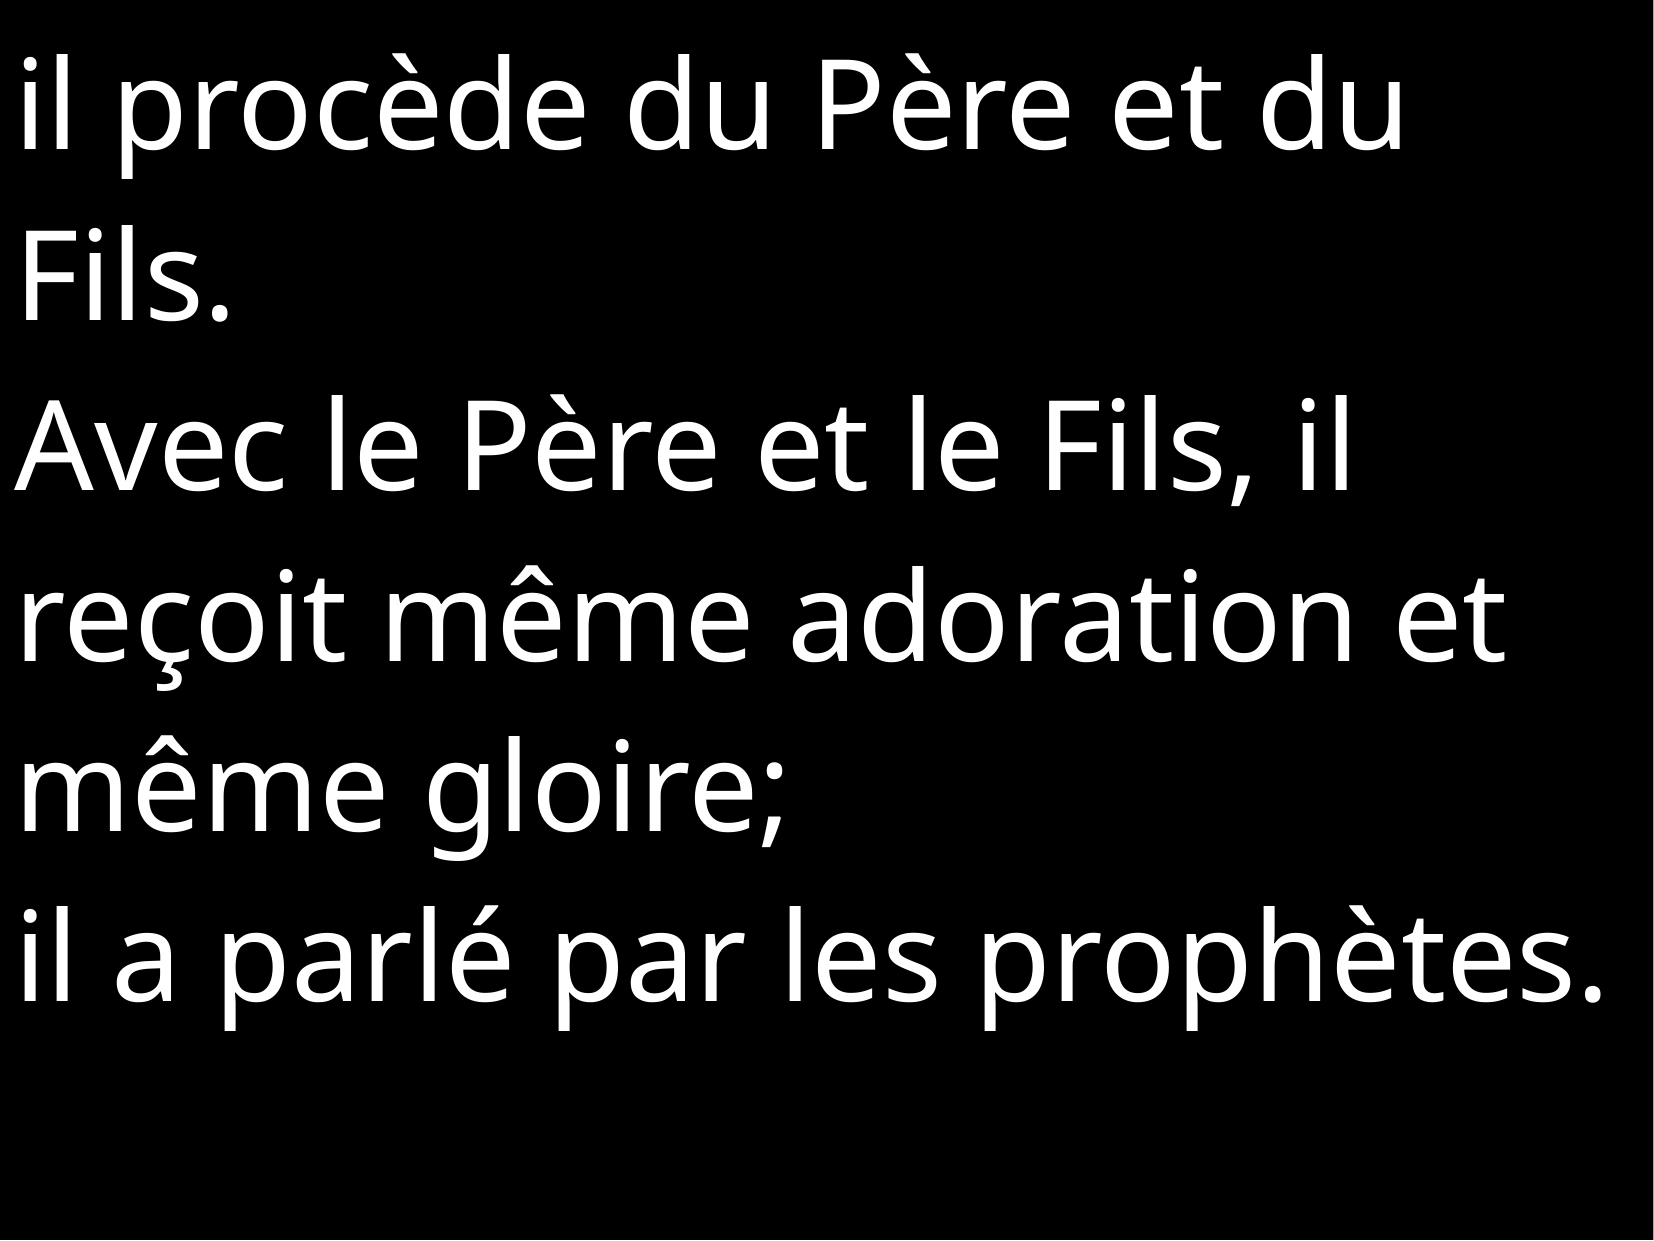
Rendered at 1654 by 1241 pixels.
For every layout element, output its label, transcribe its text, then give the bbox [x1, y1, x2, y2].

text_box il procède du Père et du Fils. Avec le Père et le Fils, il reçoit même adoration et même gloire; il a parlé par les prophètes. [0, 8, 1654, 1241]
